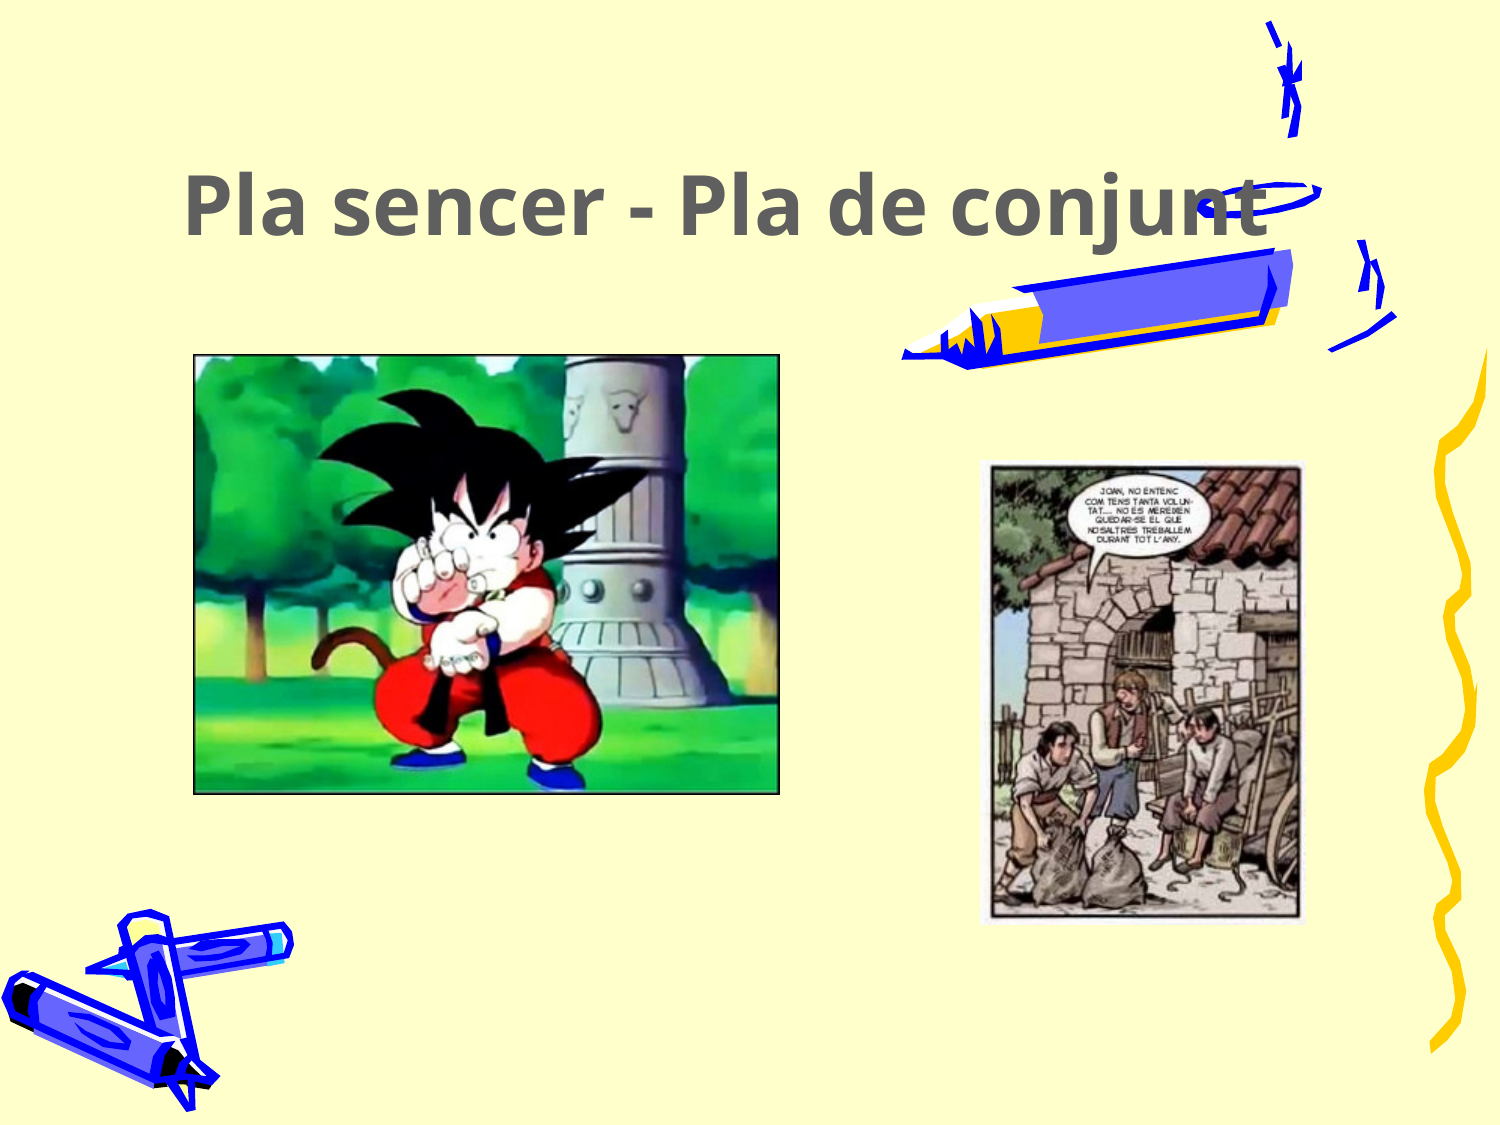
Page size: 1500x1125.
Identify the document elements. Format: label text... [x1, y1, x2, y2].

picture [193, 354, 780, 795]
title Pla sencer - Pla de conjunt [159, 141, 1294, 260]
picture [980, 460, 1306, 925]
